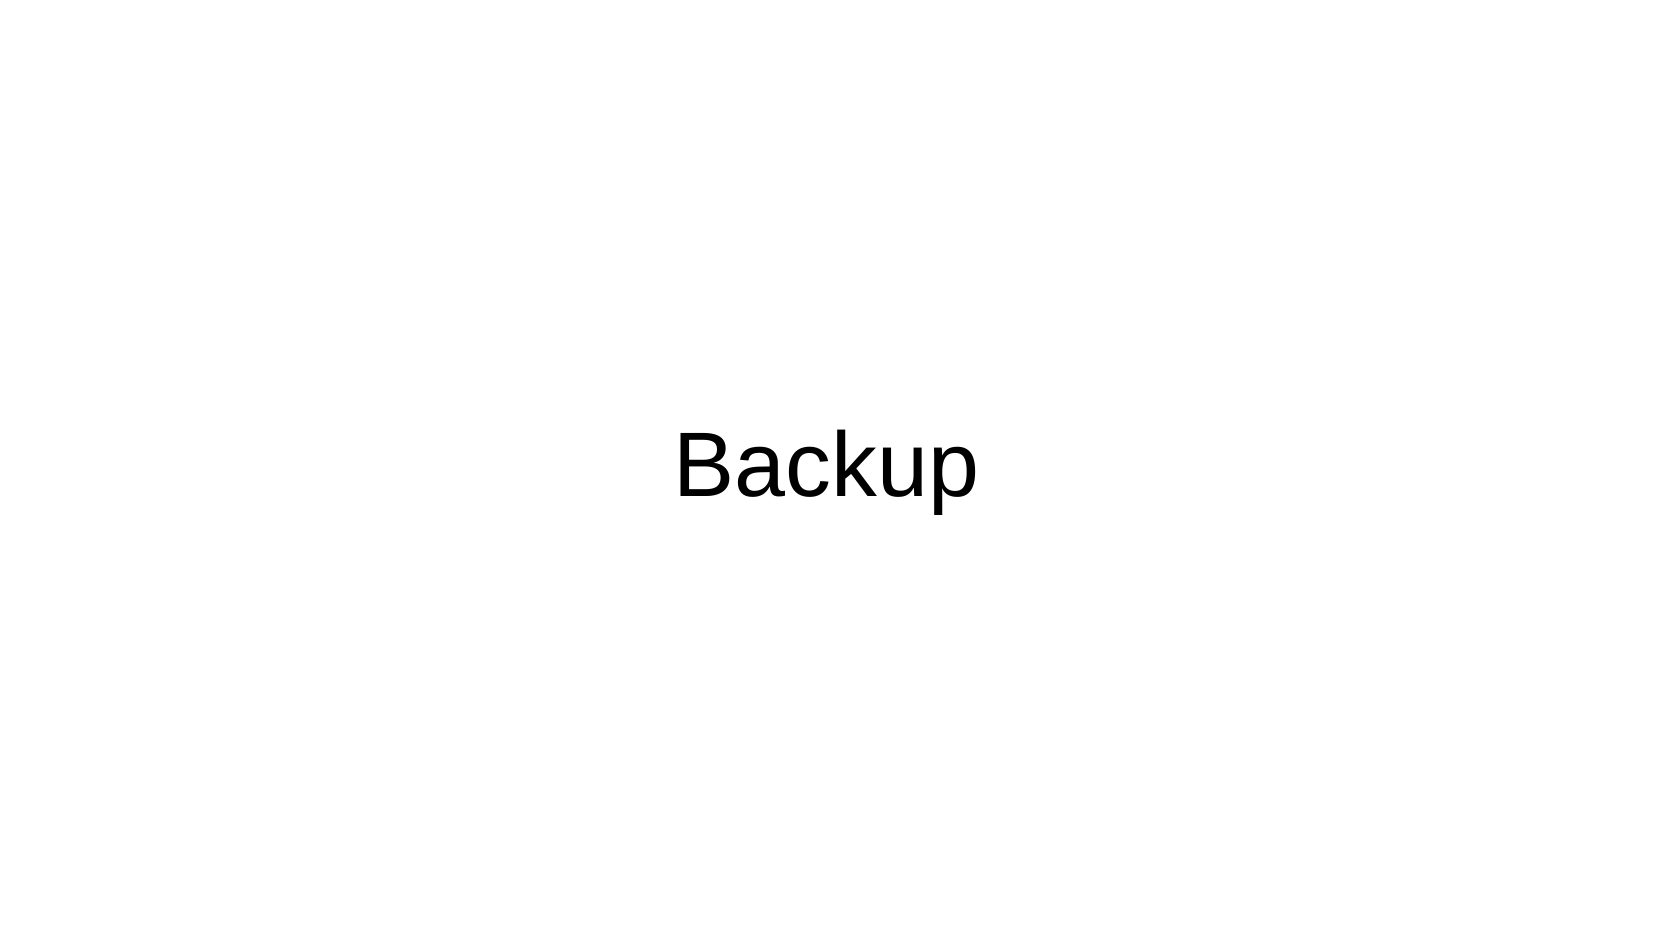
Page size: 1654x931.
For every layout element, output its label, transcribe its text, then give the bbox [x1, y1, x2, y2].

title Backup [82, 387, 1571, 543]
